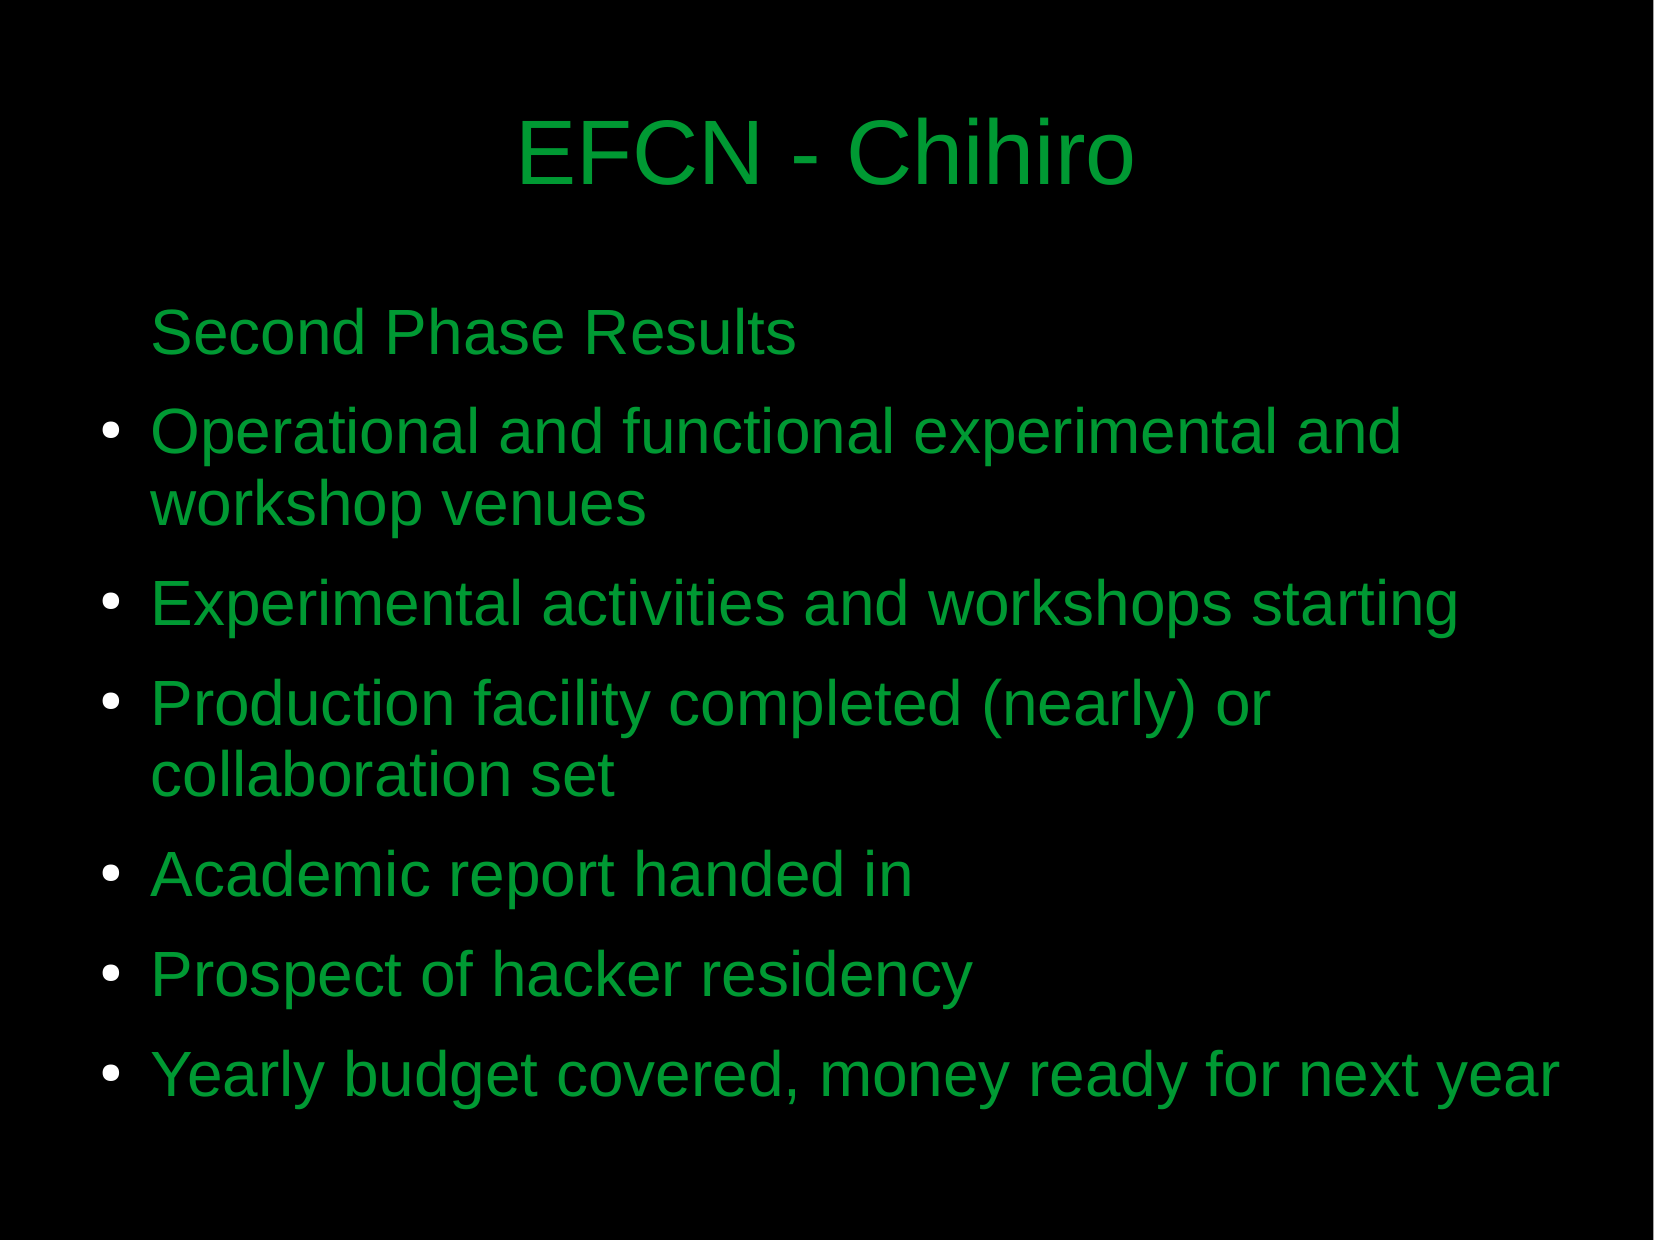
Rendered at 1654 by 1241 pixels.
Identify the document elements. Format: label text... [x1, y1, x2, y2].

list Second Phase Results Operational and functional experimental and workshop venues Experimental activities and workshops starting Production facility completed (nearly) or collaboration set Academic report handed in Prospect of hacker residency Yearly budget covered, money ready for next year [82, 296, 1571, 1134]
title EFCN - Chihiro [82, 49, 1571, 257]
